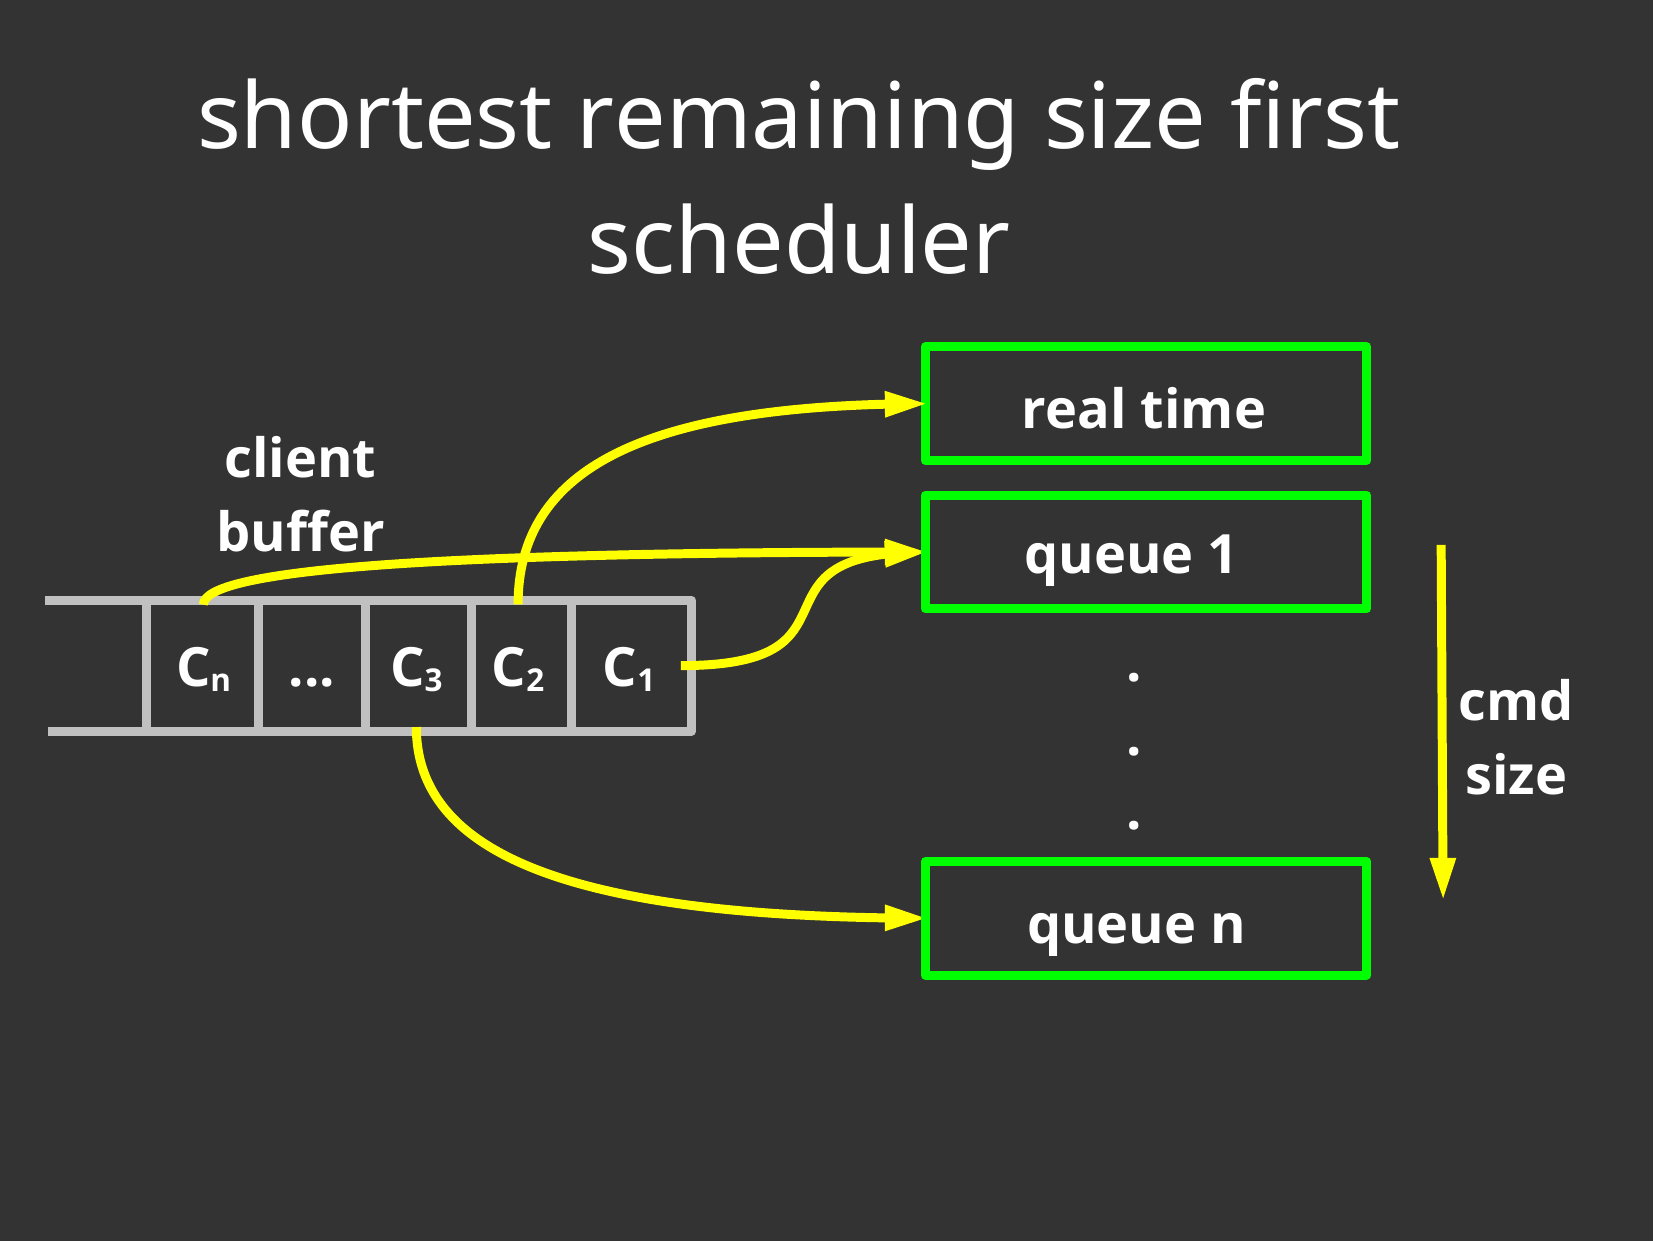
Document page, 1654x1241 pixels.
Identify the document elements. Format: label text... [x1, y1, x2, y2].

title C3 [372, 604, 461, 728]
title ... [270, 603, 354, 728]
title queue n [1008, 871, 1266, 971]
title real time [968, 356, 1320, 459]
title queue 1 [1003, 500, 1261, 604]
title Cn [158, 604, 249, 728]
title cmd size [1448, 670, 1585, 803]
title shortest remaining size first scheduler [93, 64, 1506, 288]
title C1 [577, 604, 681, 727]
title C2 [477, 604, 559, 727]
title . . . [1092, 635, 1176, 834]
title client buffer [172, 427, 430, 560]
